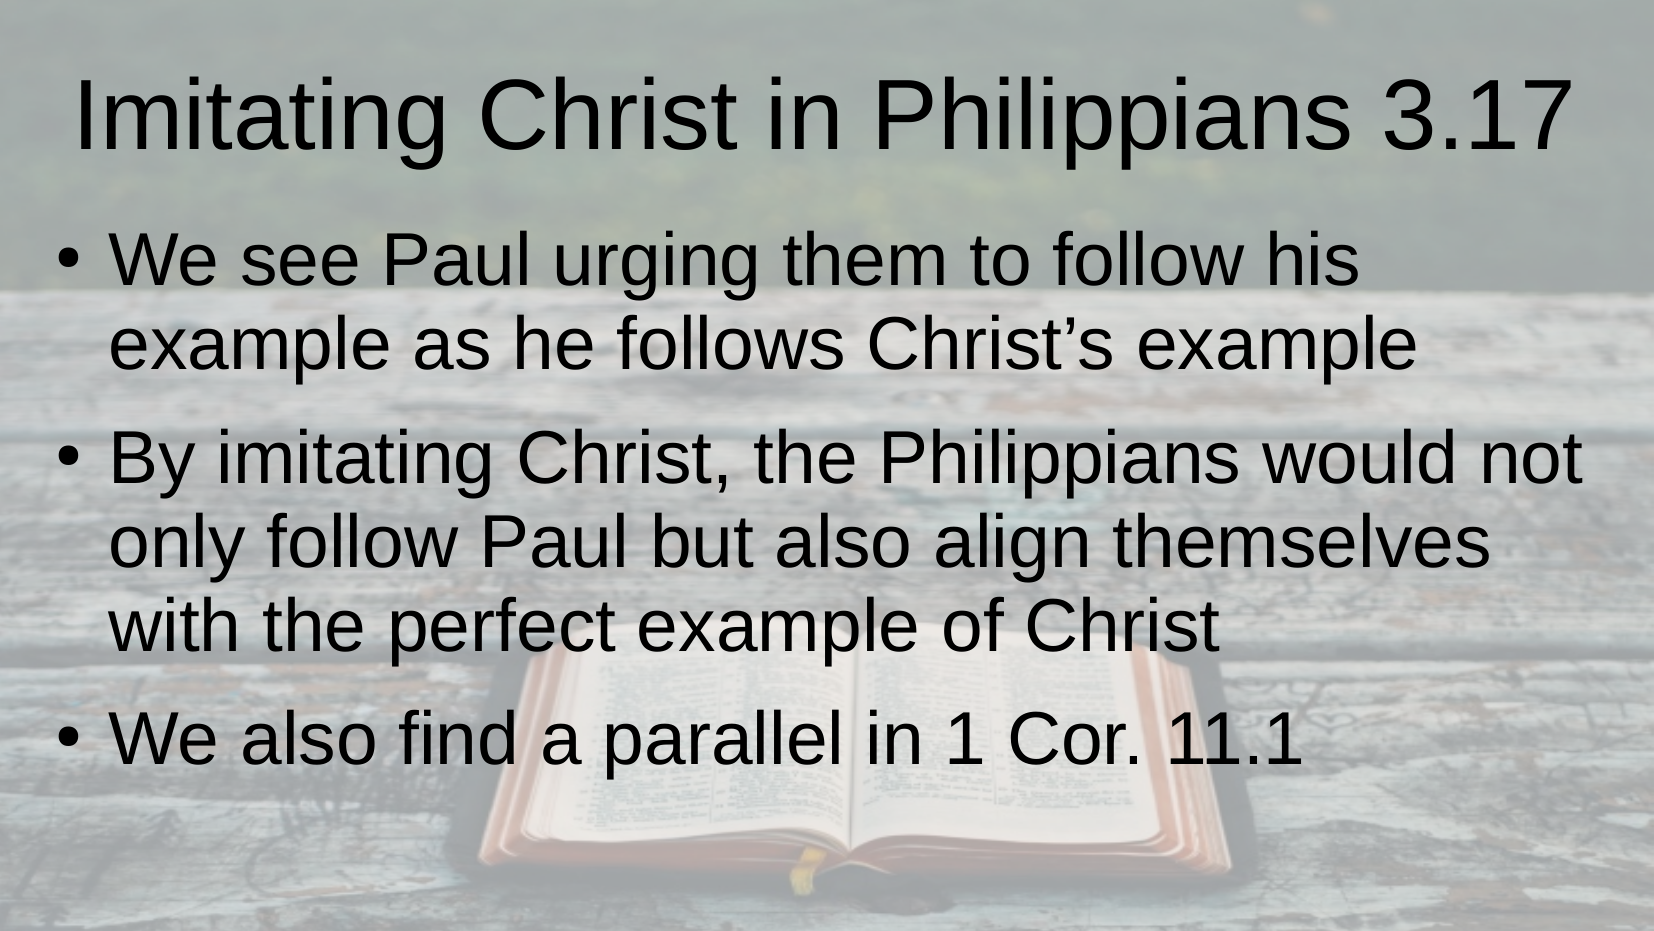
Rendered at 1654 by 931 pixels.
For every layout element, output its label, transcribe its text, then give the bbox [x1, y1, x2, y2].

list We see Paul urging them to follow his example as he follows Christ’s example By imitating Christ, the Philippians would not only follow Paul but also align themselves with the perfect example of Christ We also find a parallel in 1 Cor. 11.1 [37, 217, 1613, 901]
title Imitating Christ in Philippians 3.17 [37, 37, 1613, 193]
picture [0, 0, 1654, 931]
